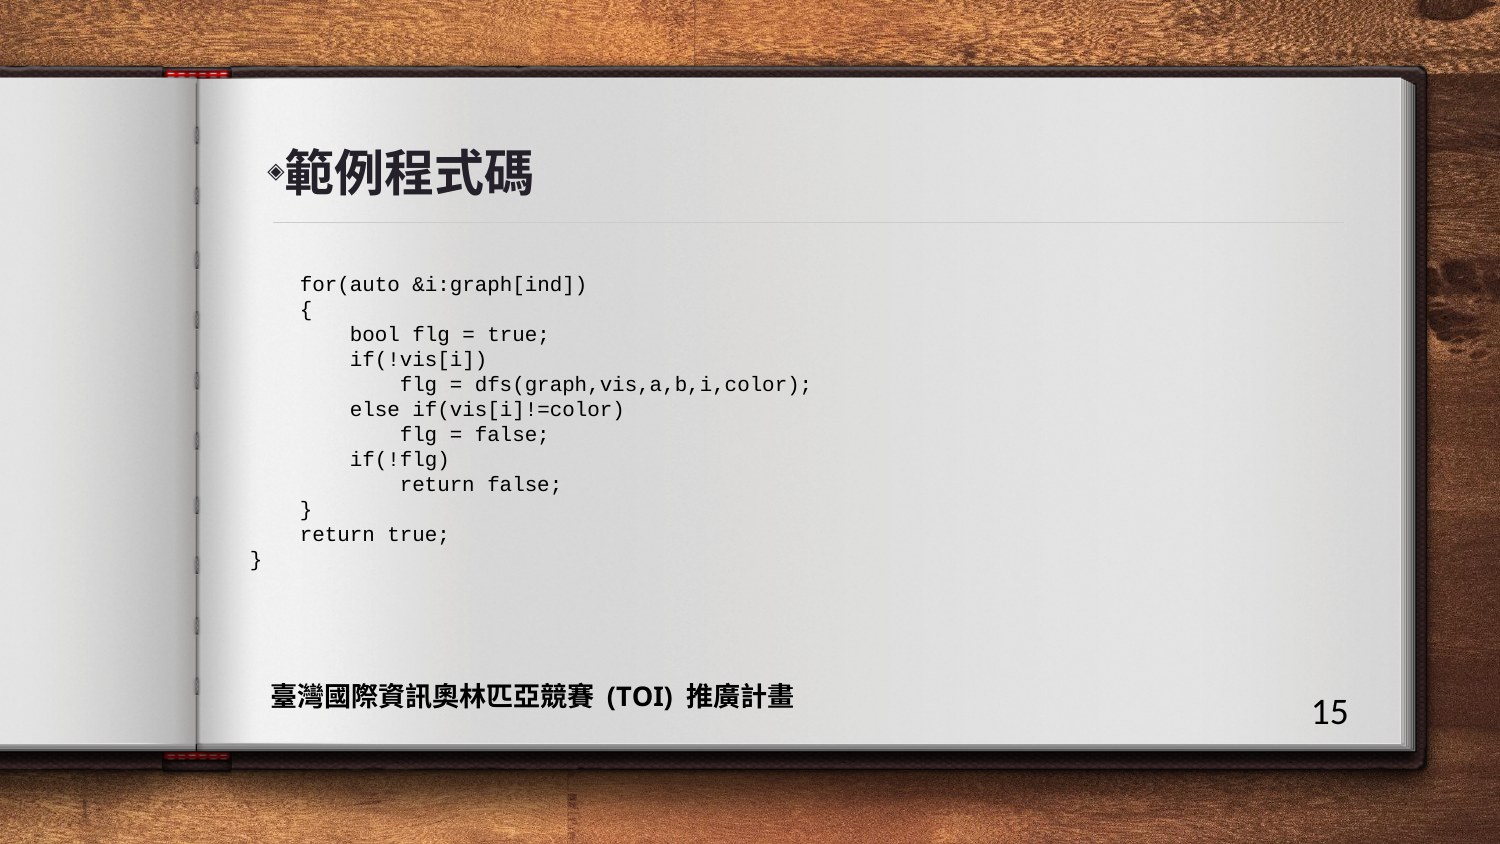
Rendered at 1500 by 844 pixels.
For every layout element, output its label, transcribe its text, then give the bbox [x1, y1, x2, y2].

text_box [1295, 672, 1386, 737]
list 範例程式碼 [252, 126, 1194, 226]
text_box for(auto &i:graph[ind]) { bool flg = true; if(!vis[i]) flg = dfs(graph,vis,a,b,i,color); else if(vis[i]!=color) flg = false; if(!flg) return false; } return true; } [234, 262, 1418, 581]
